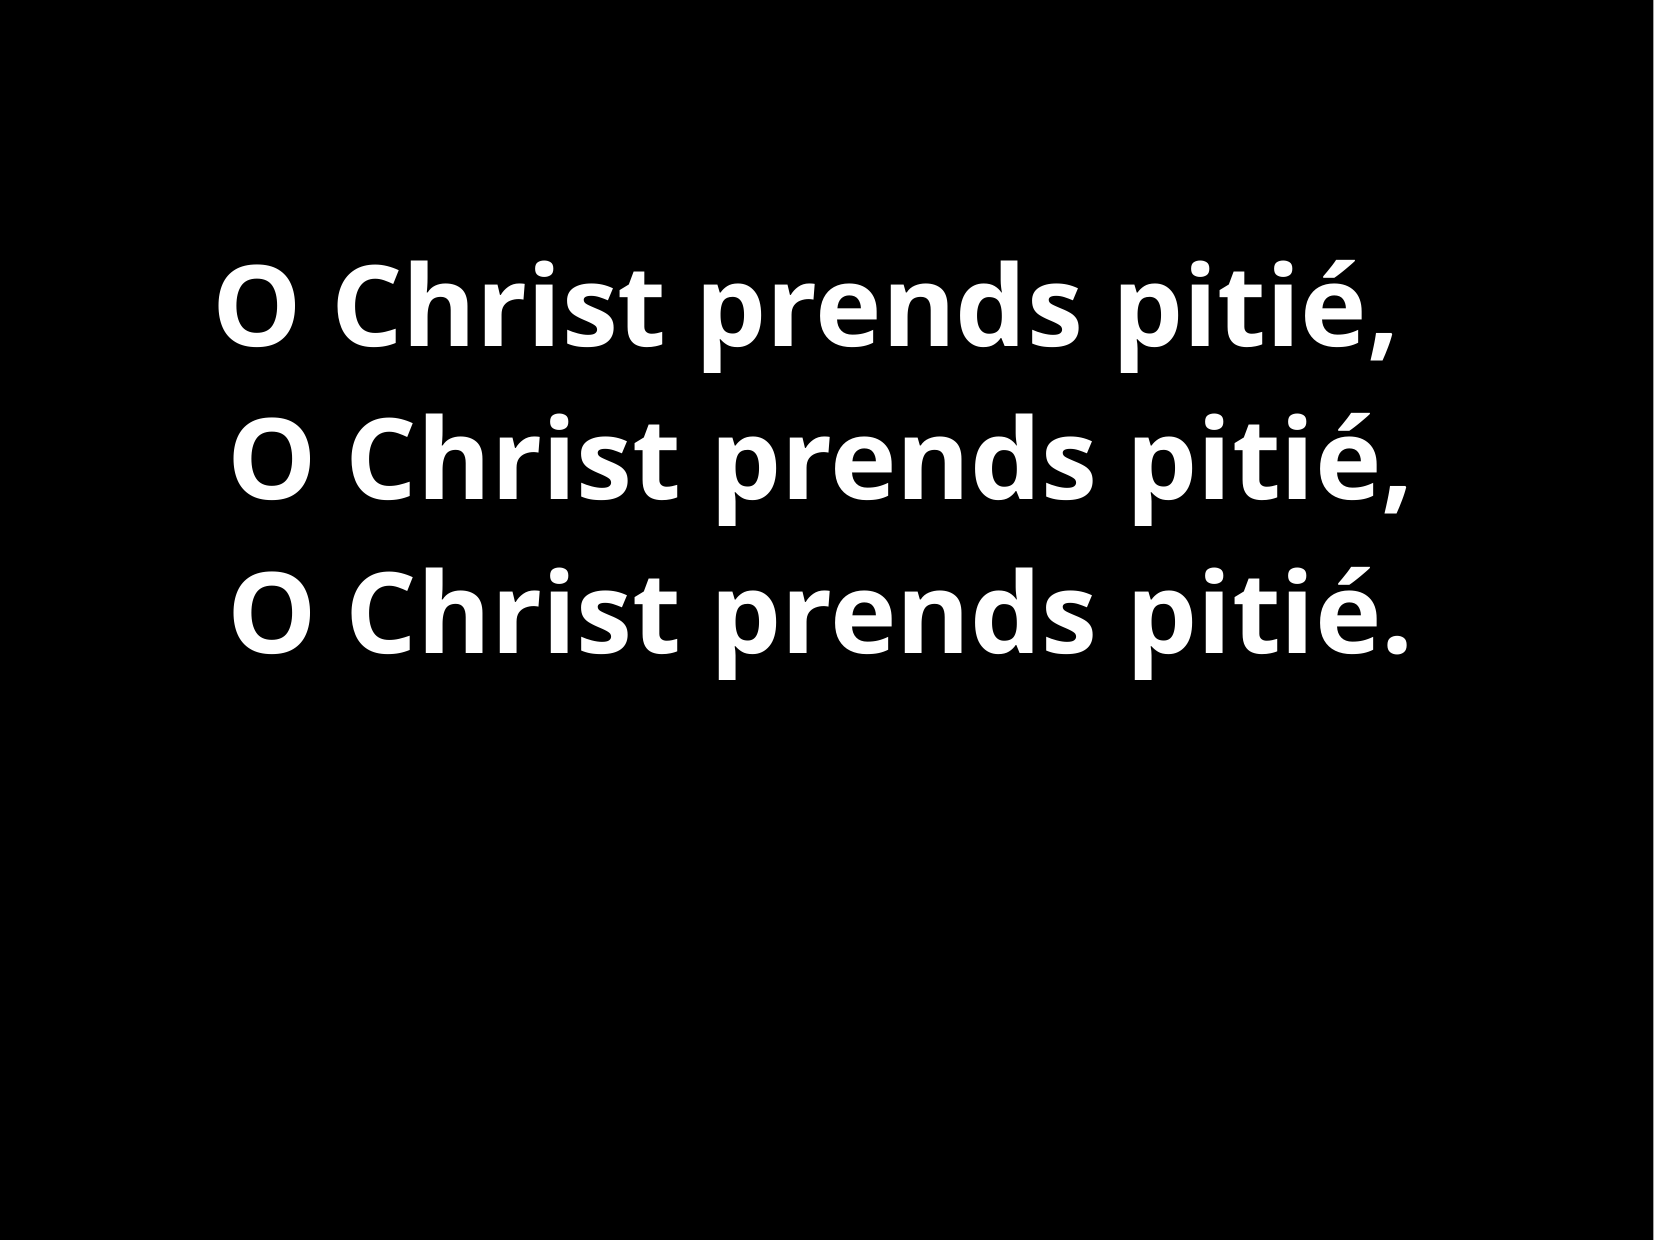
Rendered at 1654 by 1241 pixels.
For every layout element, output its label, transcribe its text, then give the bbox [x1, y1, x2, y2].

subtitle O Christ prends pitié, O Christ prends pitié, O Christ prends pitié. [76, 37, 1565, 1182]
